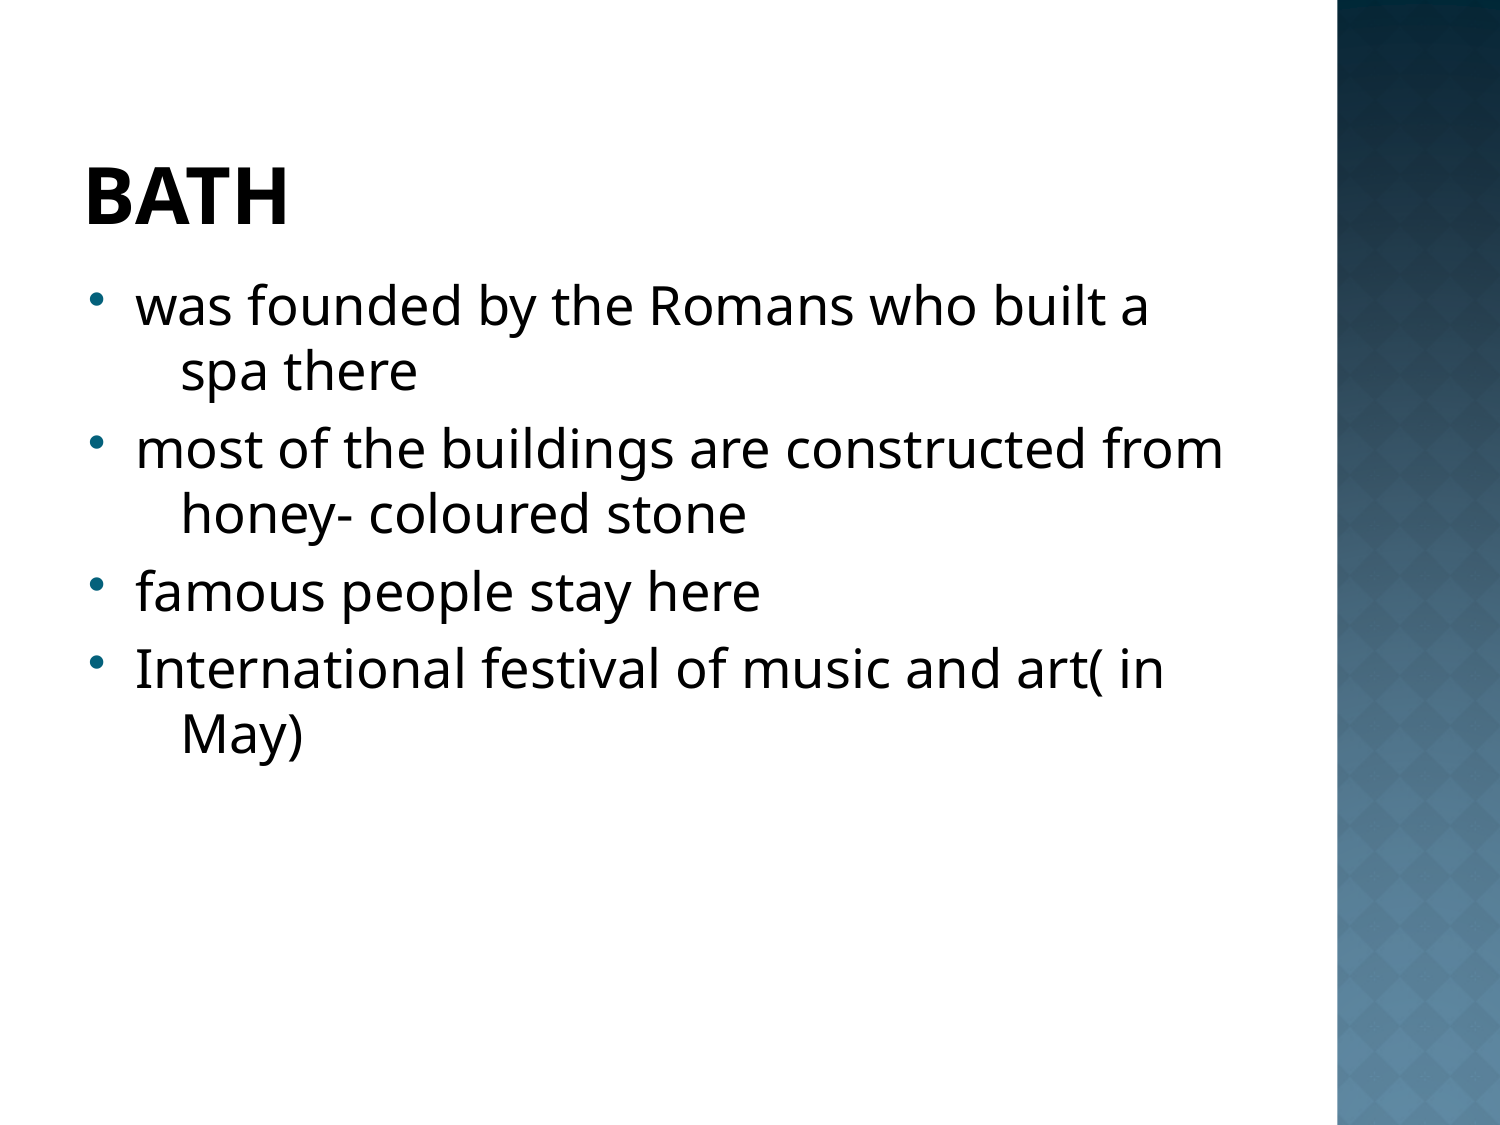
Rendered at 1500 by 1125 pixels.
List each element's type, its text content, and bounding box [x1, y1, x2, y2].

list was founded by the Romans who built a spa there most of the buildings are constructed from honey- coloured stone famous people stay here International festival of music and art( in May) [75, 264, 1263, 1060]
title BATH [75, 52, 1263, 240]
